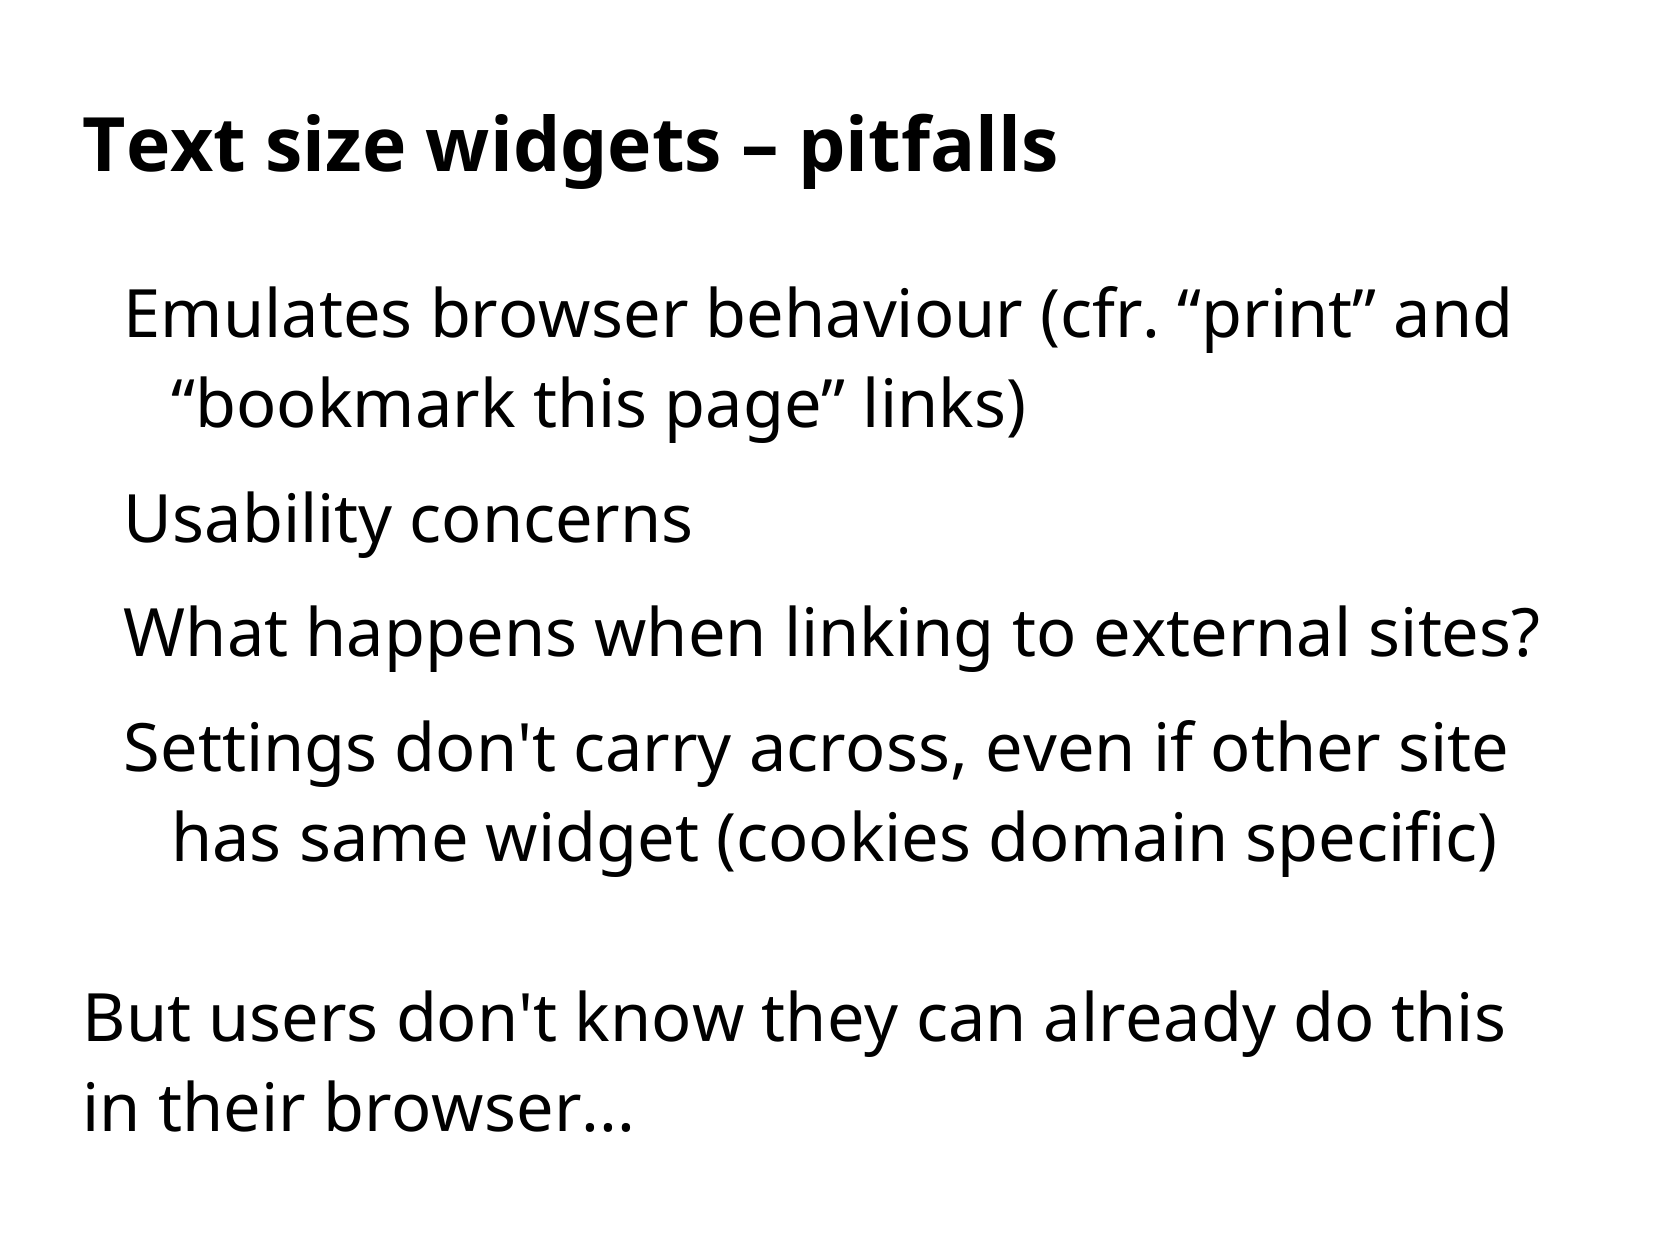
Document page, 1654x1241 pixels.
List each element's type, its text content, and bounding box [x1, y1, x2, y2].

title Text size widgets – pitfalls [82, 86, 1571, 200]
list Emulates browser behaviour (cfr. “print” and “bookmark this page” links) Usability concerns What happens when linking to external sites? Settings don't carry across, even if other site has same widget (cookies domain specific) But users don't know they can already do this in their browser... [82, 265, 1571, 1137]
